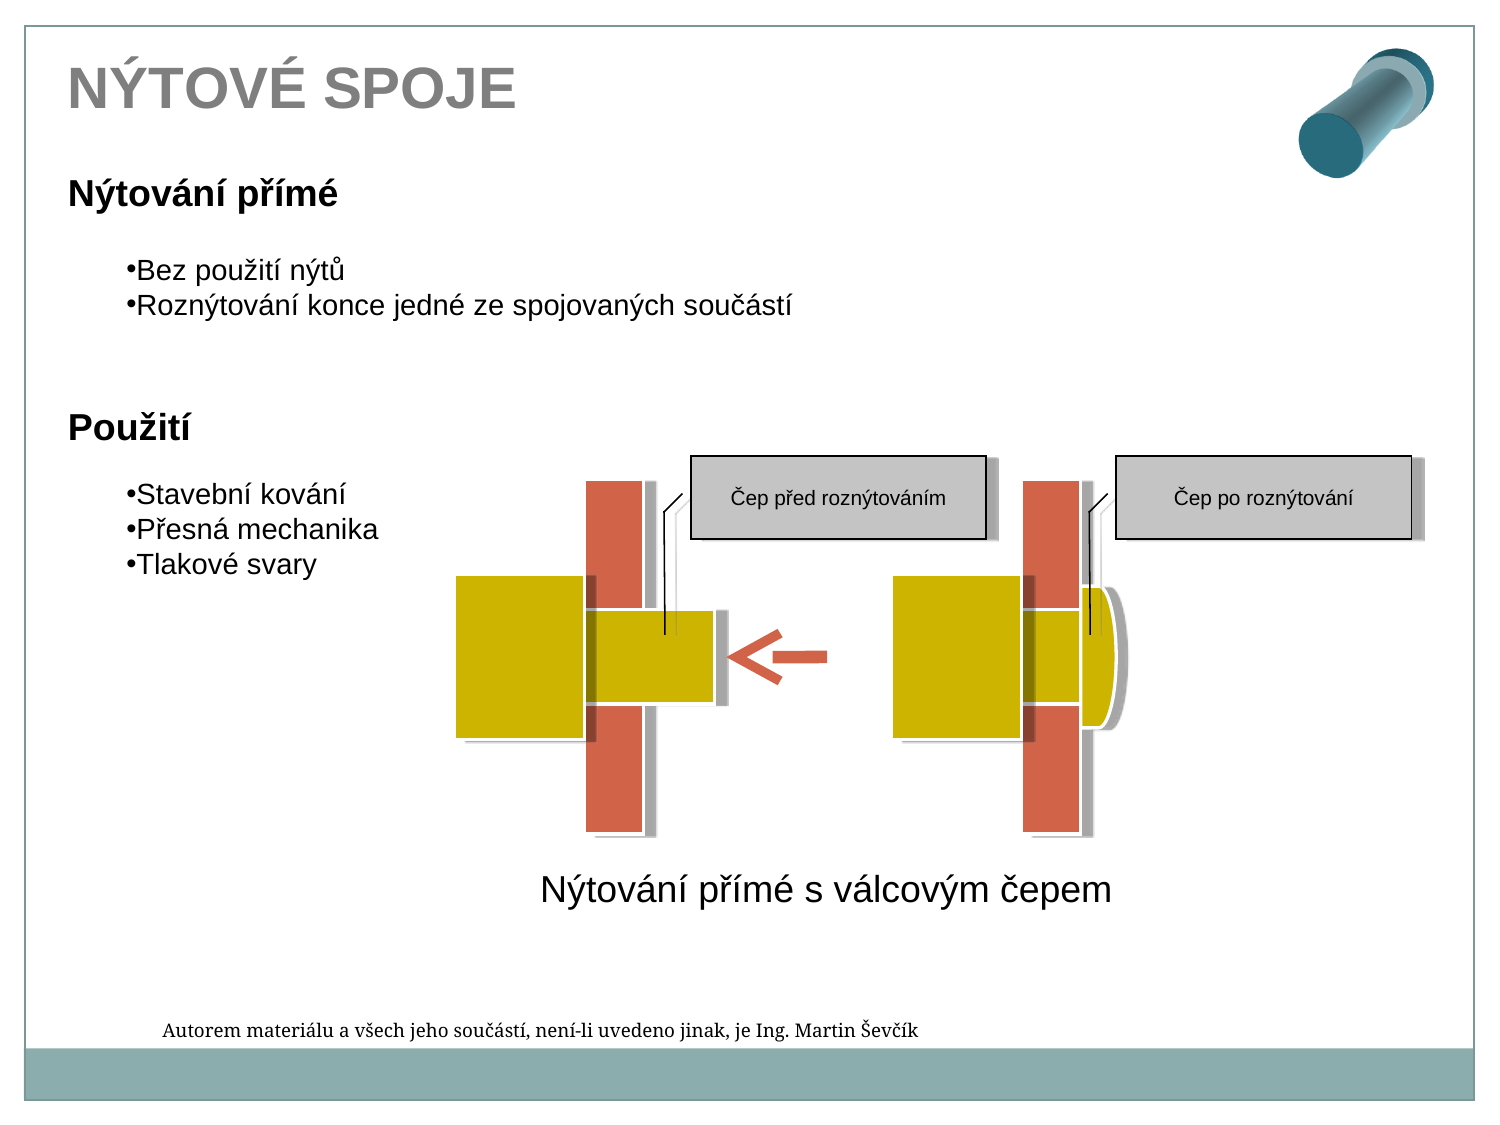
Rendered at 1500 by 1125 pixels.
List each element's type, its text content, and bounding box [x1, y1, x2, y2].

text_box Čep po roznýtování [1116, 456, 1411, 539]
text_box Čep před roznýtováním [691, 456, 986, 539]
text_box Autorem materiálu a všech jeho součástí, není-li uvedeno jinak, je Ing. Martin Ševčík [147, 1011, 1365, 1050]
text_box Bez použití nýtů Roznýtování konce jedné ze spojovaných součástí [53, 243, 833, 329]
text_box Použití [53, 395, 538, 456]
text_box [891, 479, 1117, 835]
text_box Stavební kování Přesná mechanika Tlakové svary [53, 467, 833, 589]
text_box [454, 479, 715, 835]
text_box NÝTOVÉ SPOJE [53, 42, 538, 129]
picture [1293, 42, 1442, 181]
text_box Nýtování přímé s válcovým čepem [525, 857, 1317, 919]
text_box Nýtování přímé [53, 160, 538, 222]
